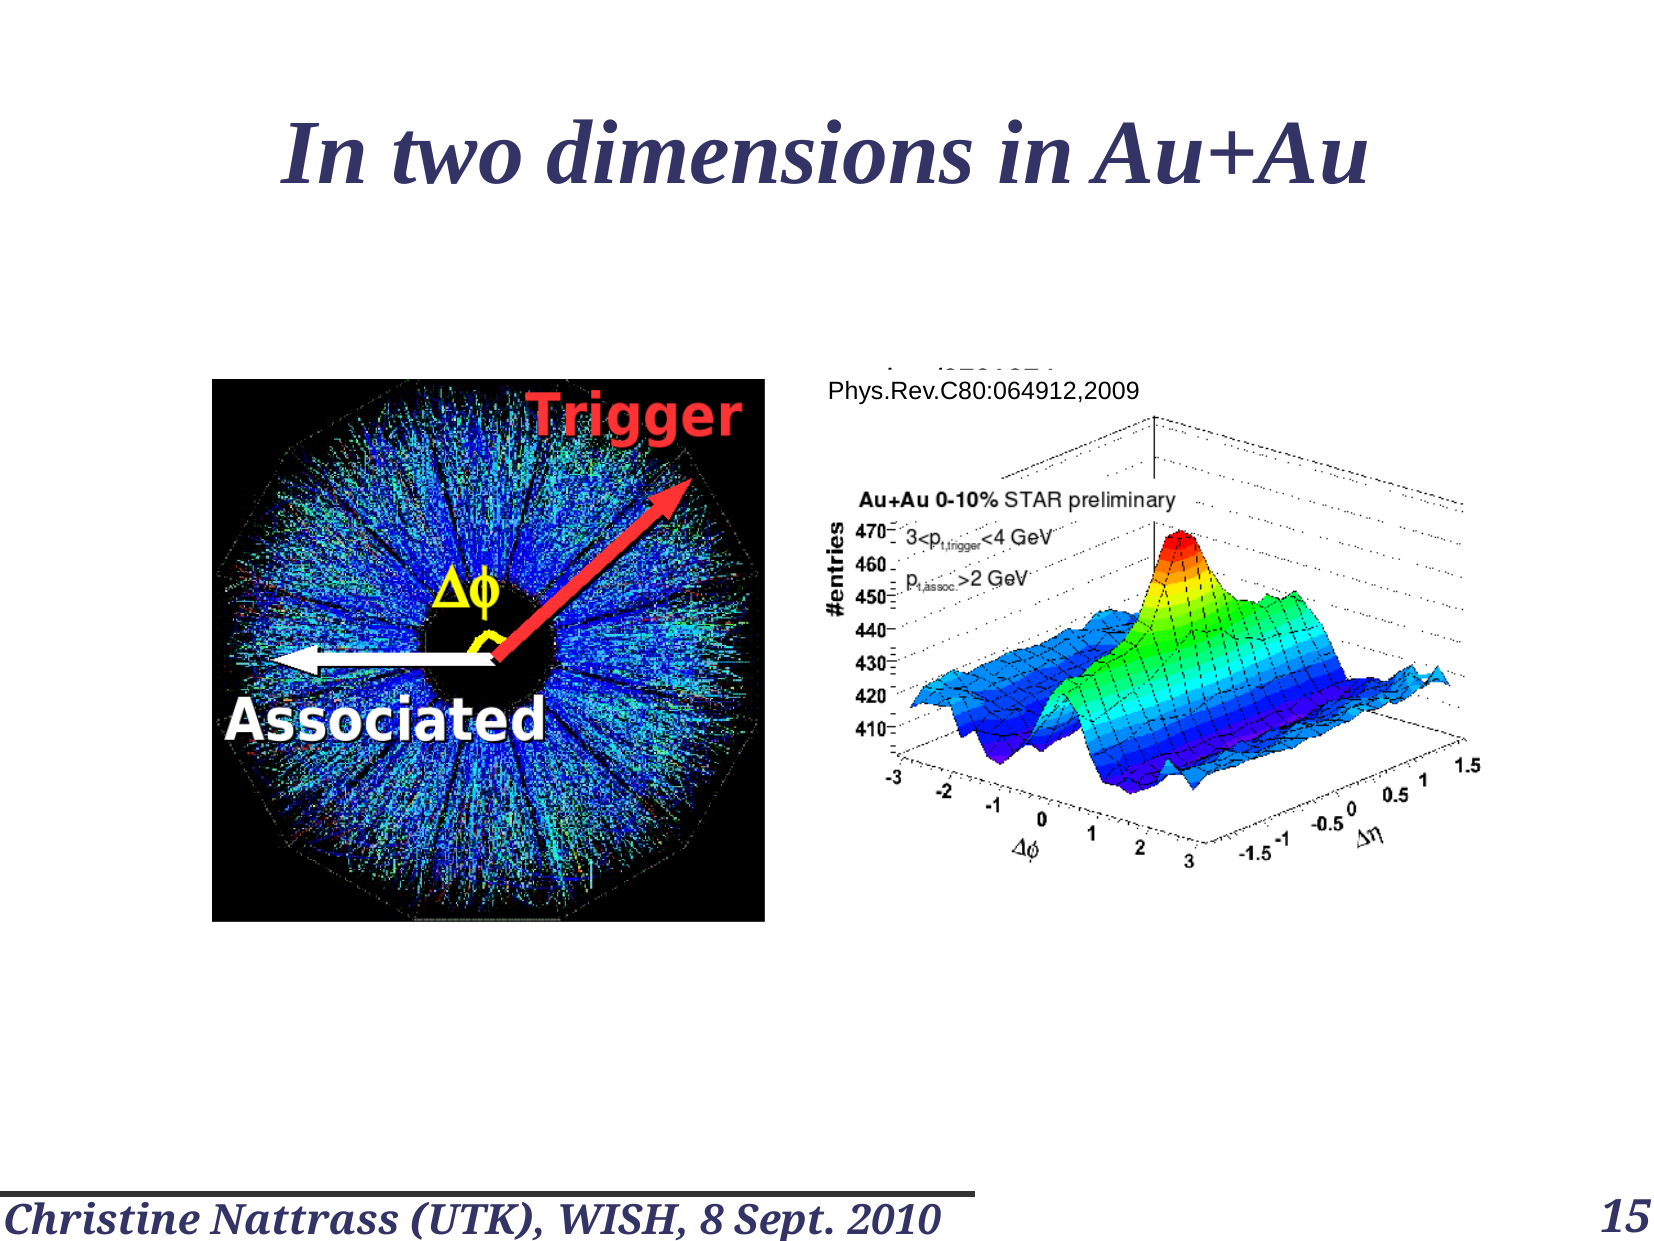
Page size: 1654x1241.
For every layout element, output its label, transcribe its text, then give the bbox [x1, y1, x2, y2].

text_box Phys.Rev.C80:064912,2009 [813, 369, 1189, 413]
picture [825, 363, 1538, 900]
text_box nucl-ex/0701074 [825, 359, 1398, 410]
picture [212, 378, 766, 923]
text_box [187, 364, 788, 938]
title In two dimensions in Au+Au [82, 49, 1571, 257]
